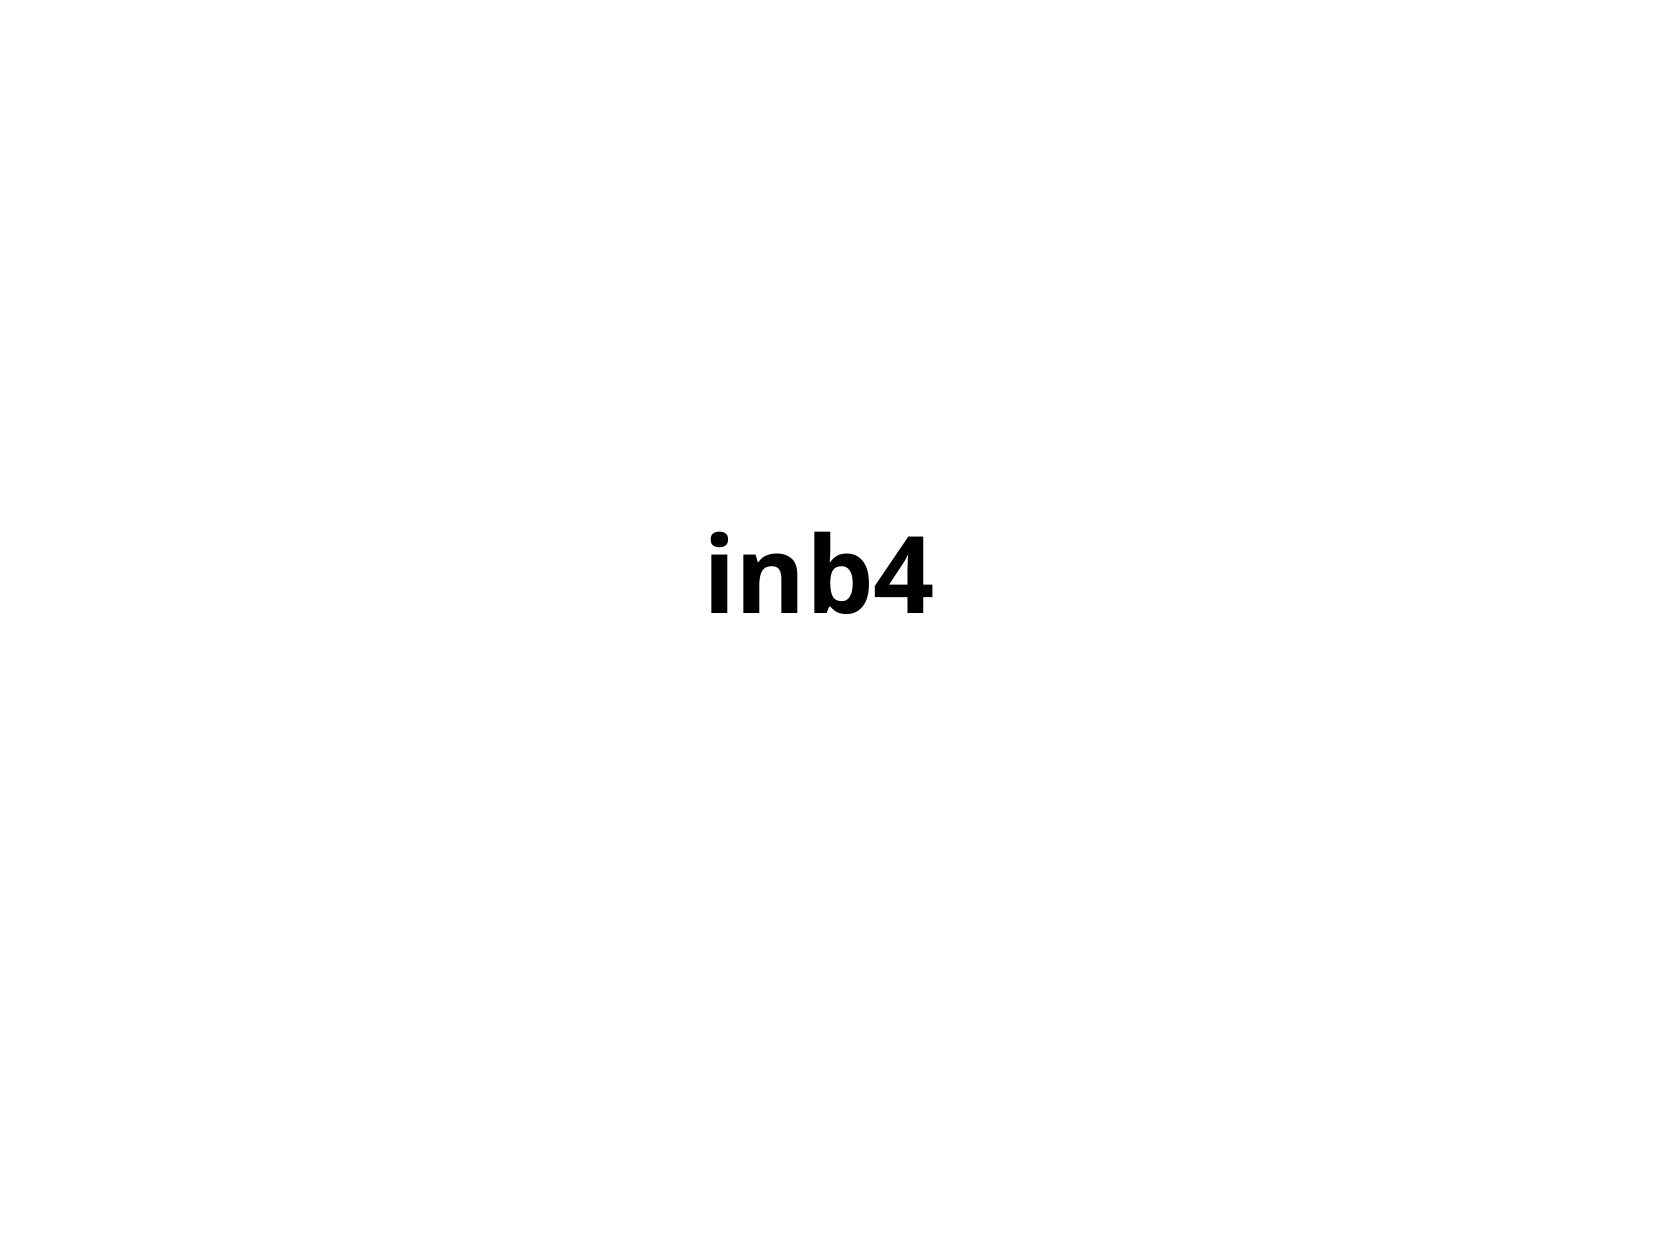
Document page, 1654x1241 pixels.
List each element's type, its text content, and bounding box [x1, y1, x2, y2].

title inb4 [75, 468, 1564, 676]
